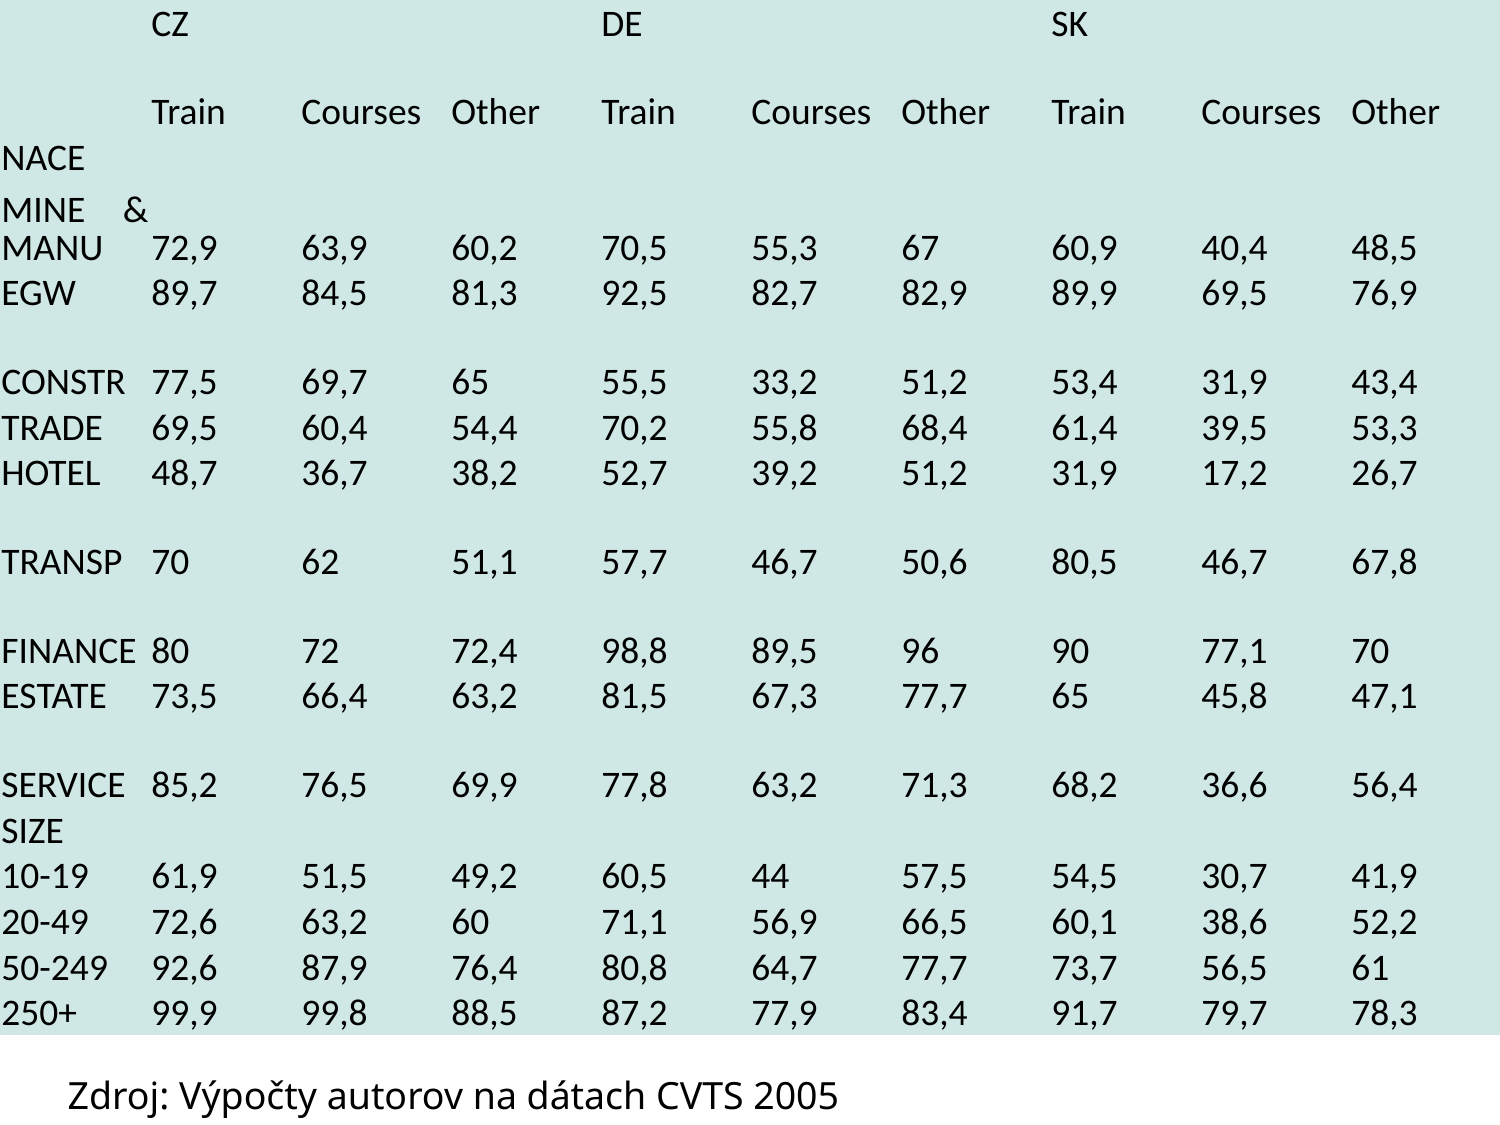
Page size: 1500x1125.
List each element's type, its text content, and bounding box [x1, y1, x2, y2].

table_cell 55,3 [750, 180, 900, 270]
table_cell 47,1 [1350, 673, 1500, 718]
table_cell 39,5 [1200, 404, 1350, 450]
table_cell 60,4 [300, 404, 450, 450]
table_cell 51,2 [900, 450, 1050, 495]
table_cell Other [900, 46, 1050, 134]
table_cell 82,7 [750, 270, 900, 315]
table_cell 50,6 [900, 495, 1050, 584]
table_cell 54,4 [450, 404, 600, 450]
table_header CZ [150, 0, 600, 46]
text_box Zdroj: Výpočty autorov na dátach CVTS 2005 [53, 1064, 928, 1125]
table_cell 68,4 [900, 404, 1050, 450]
table_cell 77,9 [750, 990, 900, 1035]
table_cell 70,5 [600, 180, 750, 270]
table_cell 63,9 [300, 180, 450, 270]
table_cell 33,2 [750, 315, 900, 404]
table_cell 89,7 [150, 270, 300, 315]
table_cell 92,6 [150, 944, 300, 990]
table_cell 78,3 [1350, 990, 1500, 1035]
table_cell 20-49 [0, 898, 150, 944]
table_cell 88,5 [450, 990, 600, 1035]
table_cell 55,8 [750, 404, 900, 450]
table_cell 30,7 [1200, 853, 1350, 898]
table_cell 51,5 [300, 853, 450, 898]
table_cell 67,8 [1350, 495, 1500, 584]
table_cell 66,5 [900, 898, 1050, 944]
table_cell 56,5 [1200, 944, 1350, 990]
table_header SK [1050, 0, 1500, 46]
table_cell Train [150, 46, 300, 134]
table_cell TRADE [0, 404, 150, 450]
table_cell 69,7 [300, 315, 450, 404]
table_cell 31,9 [1050, 450, 1200, 495]
table_cell 56,4 [1350, 718, 1500, 807]
table_cell SIZE [0, 807, 1500, 853]
table_cell EGW [0, 270, 150, 315]
table_cell 81,5 [600, 673, 750, 718]
table_cell Courses [1200, 46, 1350, 134]
table_cell 99,8 [300, 990, 450, 1035]
table_cell 63,2 [750, 718, 900, 807]
table_cell 72,9 [150, 180, 300, 270]
table_cell 250+ [0, 990, 150, 1035]
table_cell 40,4 [1200, 180, 1350, 270]
table_cell CONSTR [0, 315, 150, 404]
table_cell 61,9 [150, 853, 300, 898]
table_cell 83,4 [900, 990, 1050, 1035]
table_cell 36,6 [1200, 718, 1350, 807]
table_cell 91,7 [1050, 990, 1200, 1035]
table_cell 70 [150, 495, 300, 584]
table_cell 48,7 [150, 450, 300, 495]
table_cell TRANSP [0, 495, 150, 584]
table_cell 67,3 [750, 673, 900, 718]
table_cell 77,7 [900, 673, 1050, 718]
table_cell Courses [300, 46, 450, 134]
table_cell 57,5 [900, 853, 1050, 898]
table_cell 60,2 [450, 180, 600, 270]
table_cell 77,8 [600, 718, 750, 807]
table_cell 77,5 [150, 315, 300, 404]
table_cell 70,2 [600, 404, 750, 450]
table_cell 51,2 [900, 315, 1050, 404]
table_cell 67 [900, 180, 1050, 270]
table_cell 66,4 [300, 673, 450, 718]
table_cell 72 [300, 584, 450, 673]
table_cell 64,7 [750, 944, 900, 990]
table_cell 50-249 [0, 944, 150, 990]
table_cell 51,1 [450, 495, 600, 584]
table_cell 73,5 [150, 673, 300, 718]
table_cell 62 [300, 495, 450, 584]
table_cell 63,2 [300, 898, 450, 944]
table_cell Courses [750, 46, 900, 134]
table_cell 80,8 [600, 944, 750, 990]
table_cell 84,5 [300, 270, 450, 315]
table_cell 73,7 [1050, 944, 1200, 990]
table_cell 57,7 [600, 495, 750, 584]
table_header [0, 0, 150, 46]
table_cell 52,7 [600, 450, 750, 495]
table_cell 98,8 [600, 584, 750, 673]
table_cell 71,1 [600, 898, 750, 944]
table_cell 36,7 [300, 450, 450, 495]
table_cell 69,5 [1200, 270, 1350, 315]
table_cell FINANCE [0, 584, 150, 673]
table_cell Other [1350, 46, 1500, 134]
table_cell 54,5 [1050, 853, 1200, 898]
table_cell 49,2 [450, 853, 600, 898]
table_cell 52,2 [1350, 898, 1500, 944]
table_cell 69,5 [150, 404, 300, 450]
table_cell 79,7 [1200, 990, 1350, 1035]
table_cell 17,2 [1200, 450, 1350, 495]
table_cell 76,5 [300, 718, 450, 807]
table_cell 90 [1050, 584, 1200, 673]
table_cell 85,2 [150, 718, 300, 807]
table_cell 72,4 [450, 584, 600, 673]
table_cell 76,9 [1350, 270, 1500, 315]
table_cell 80 [150, 584, 300, 673]
table_cell 76,4 [450, 944, 600, 990]
table_cell 63,2 [450, 673, 600, 718]
table_cell 38,6 [1200, 898, 1350, 944]
table_cell 96 [900, 584, 1050, 673]
table_cell 55,5 [600, 315, 750, 404]
table_cell 56,9 [750, 898, 900, 944]
table_cell 60,9 [1050, 180, 1200, 270]
table_cell 80,5 [1050, 495, 1200, 584]
table_cell SERVICE [0, 718, 150, 807]
table_cell [0, 46, 150, 134]
table_cell 46,7 [750, 495, 900, 584]
table_cell 48,5 [1350, 180, 1500, 270]
table_cell 72,6 [150, 898, 300, 944]
table_cell NACE [0, 134, 1500, 180]
table_cell MINE & MANU [0, 180, 150, 270]
table_cell 60 [450, 898, 600, 944]
table_cell 92,5 [600, 270, 750, 315]
table_cell 46,7 [1200, 495, 1350, 584]
table_cell 53,4 [1050, 315, 1200, 404]
table_cell 31,9 [1200, 315, 1350, 404]
table_cell 89,9 [1050, 270, 1200, 315]
table_cell 99,9 [150, 990, 300, 1035]
table_cell 44 [750, 853, 900, 898]
table_cell Train [600, 46, 750, 134]
table_cell 65 [450, 315, 600, 404]
table_cell 71,3 [900, 718, 1050, 807]
table_cell 26,7 [1350, 450, 1500, 495]
table_cell 65 [1050, 673, 1200, 718]
table_cell ESTATE [0, 673, 150, 718]
table_cell 41,9 [1350, 853, 1500, 898]
table_cell Other [450, 46, 600, 134]
table_cell 82,9 [900, 270, 1050, 315]
table_cell 77,1 [1200, 584, 1350, 673]
table_cell 61,4 [1050, 404, 1200, 450]
table_cell 53,3 [1350, 404, 1500, 450]
table_cell 38,2 [450, 450, 600, 495]
table_cell 68,2 [1050, 718, 1200, 807]
table_cell 77,7 [900, 944, 1050, 990]
table_cell 87,2 [600, 990, 750, 1035]
table_cell 45,8 [1200, 673, 1350, 718]
table_cell 10-19 [0, 853, 150, 898]
table_header DE [600, 0, 1050, 46]
table_cell 43,4 [1350, 315, 1500, 404]
table_cell 69,9 [450, 718, 600, 807]
table_cell 61 [1350, 944, 1500, 990]
table_cell 60,5 [600, 853, 750, 898]
table_cell 70 [1350, 584, 1500, 673]
table_cell 81,3 [450, 270, 600, 315]
table_cell 87,9 [300, 944, 450, 990]
table_cell Train [1050, 46, 1200, 134]
table_cell 89,5 [750, 584, 900, 673]
table_cell 60,1 [1050, 898, 1200, 944]
table_cell 39,2 [750, 450, 900, 495]
table_cell HOTEL [0, 450, 150, 495]
